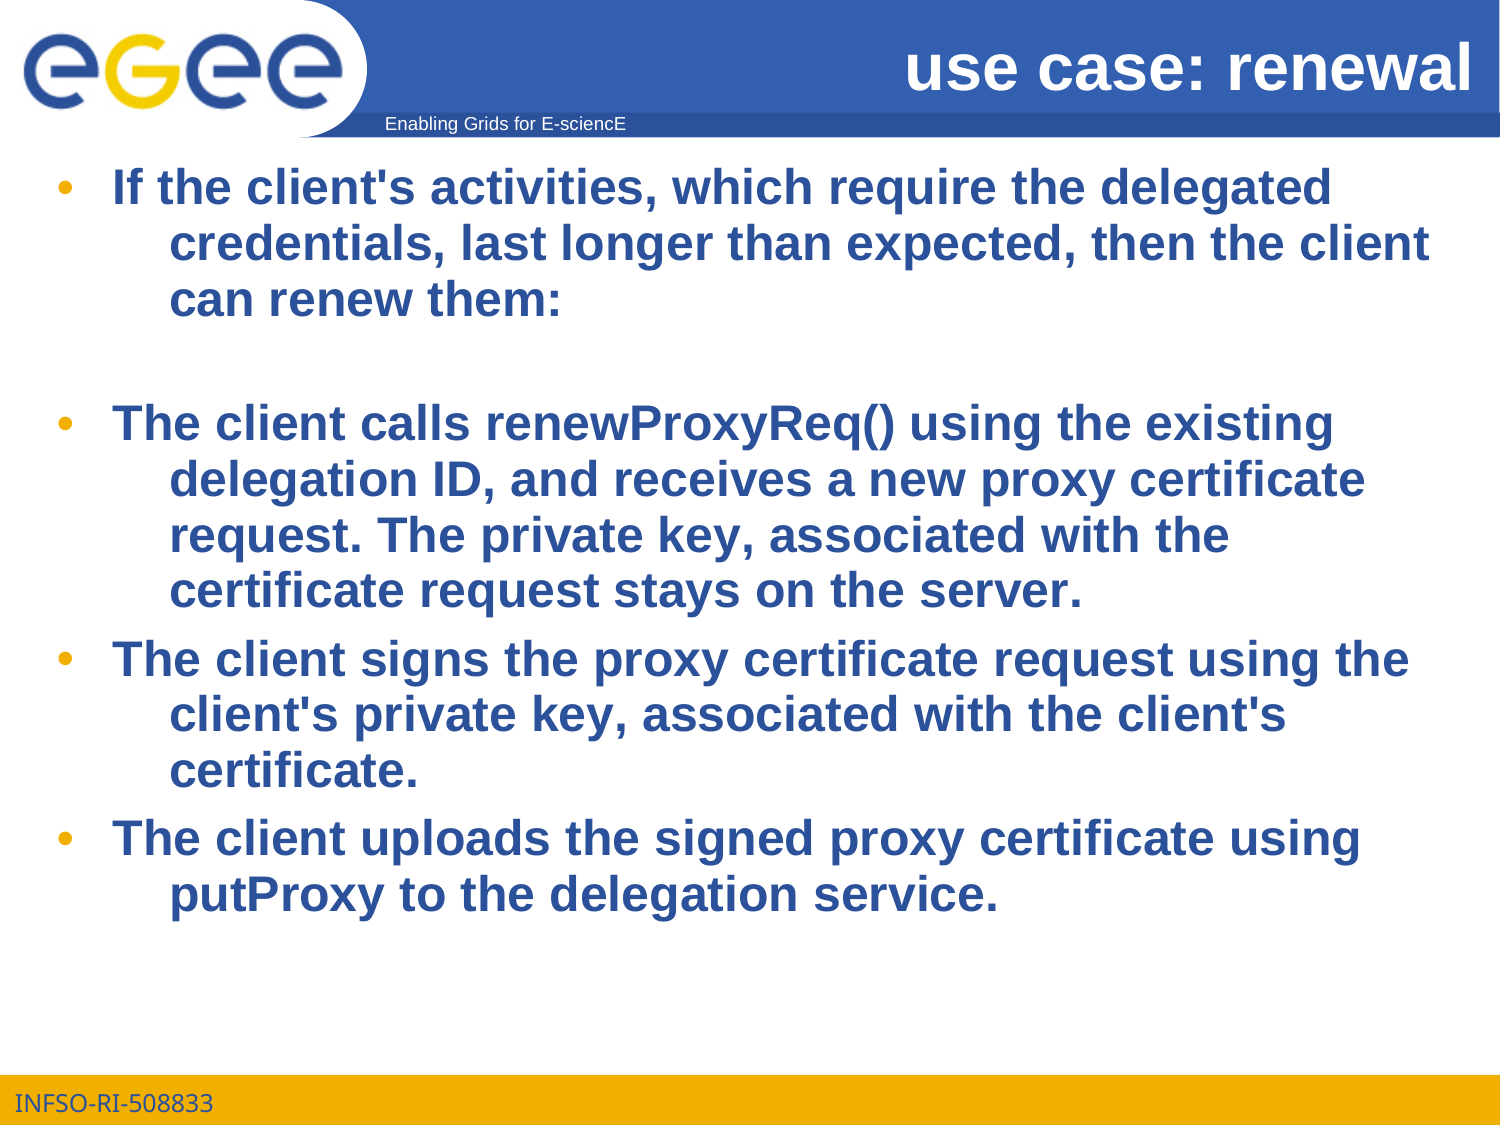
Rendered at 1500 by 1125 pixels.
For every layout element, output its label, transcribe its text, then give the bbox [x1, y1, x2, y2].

picture [18, 30, 349, 112]
list If the client's activities, which require the delegated credentials, last longer than expected, then the client can renew them: The client calls renewProxyReq() using the existing delegation ID, and receives a new proxy certificate request. The private key, associated with the certificate request stays on the server. The client signs the proxy certificate request using the client's private key, associated with the client's certificate. The client uploads the signed proxy certificate using putProxy to the delegation service. [56, 159, 1466, 1051]
title use case: renewal [369, 10, 1475, 124]
